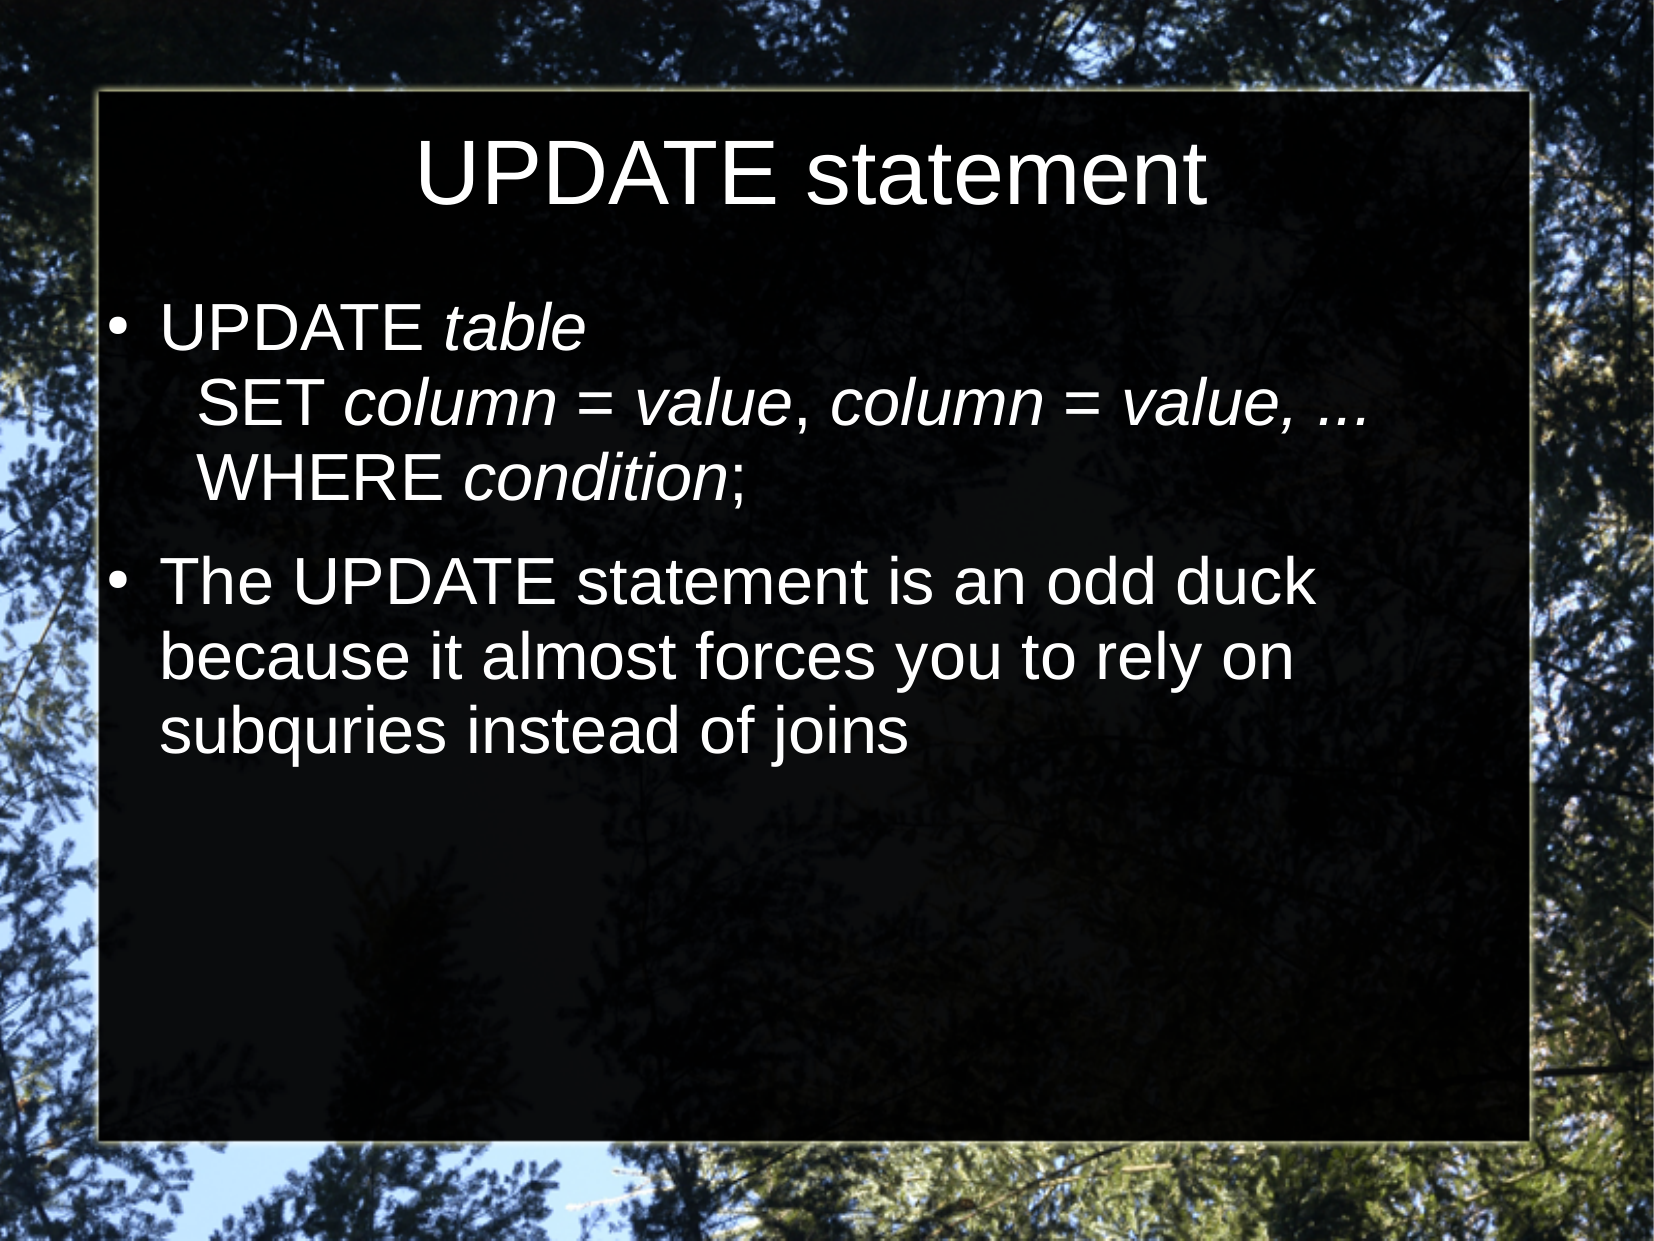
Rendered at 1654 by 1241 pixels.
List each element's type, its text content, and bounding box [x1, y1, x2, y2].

title UPDATE statement [88, 88, 1536, 257]
picture [0, 0, 1654, 1241]
list UPDATE table SET column = value, column = value, ... WHERE condition; The UPDATE statement is an odd duck because it almost forces you to rely on subquries instead of joins [88, 290, 1536, 1094]
